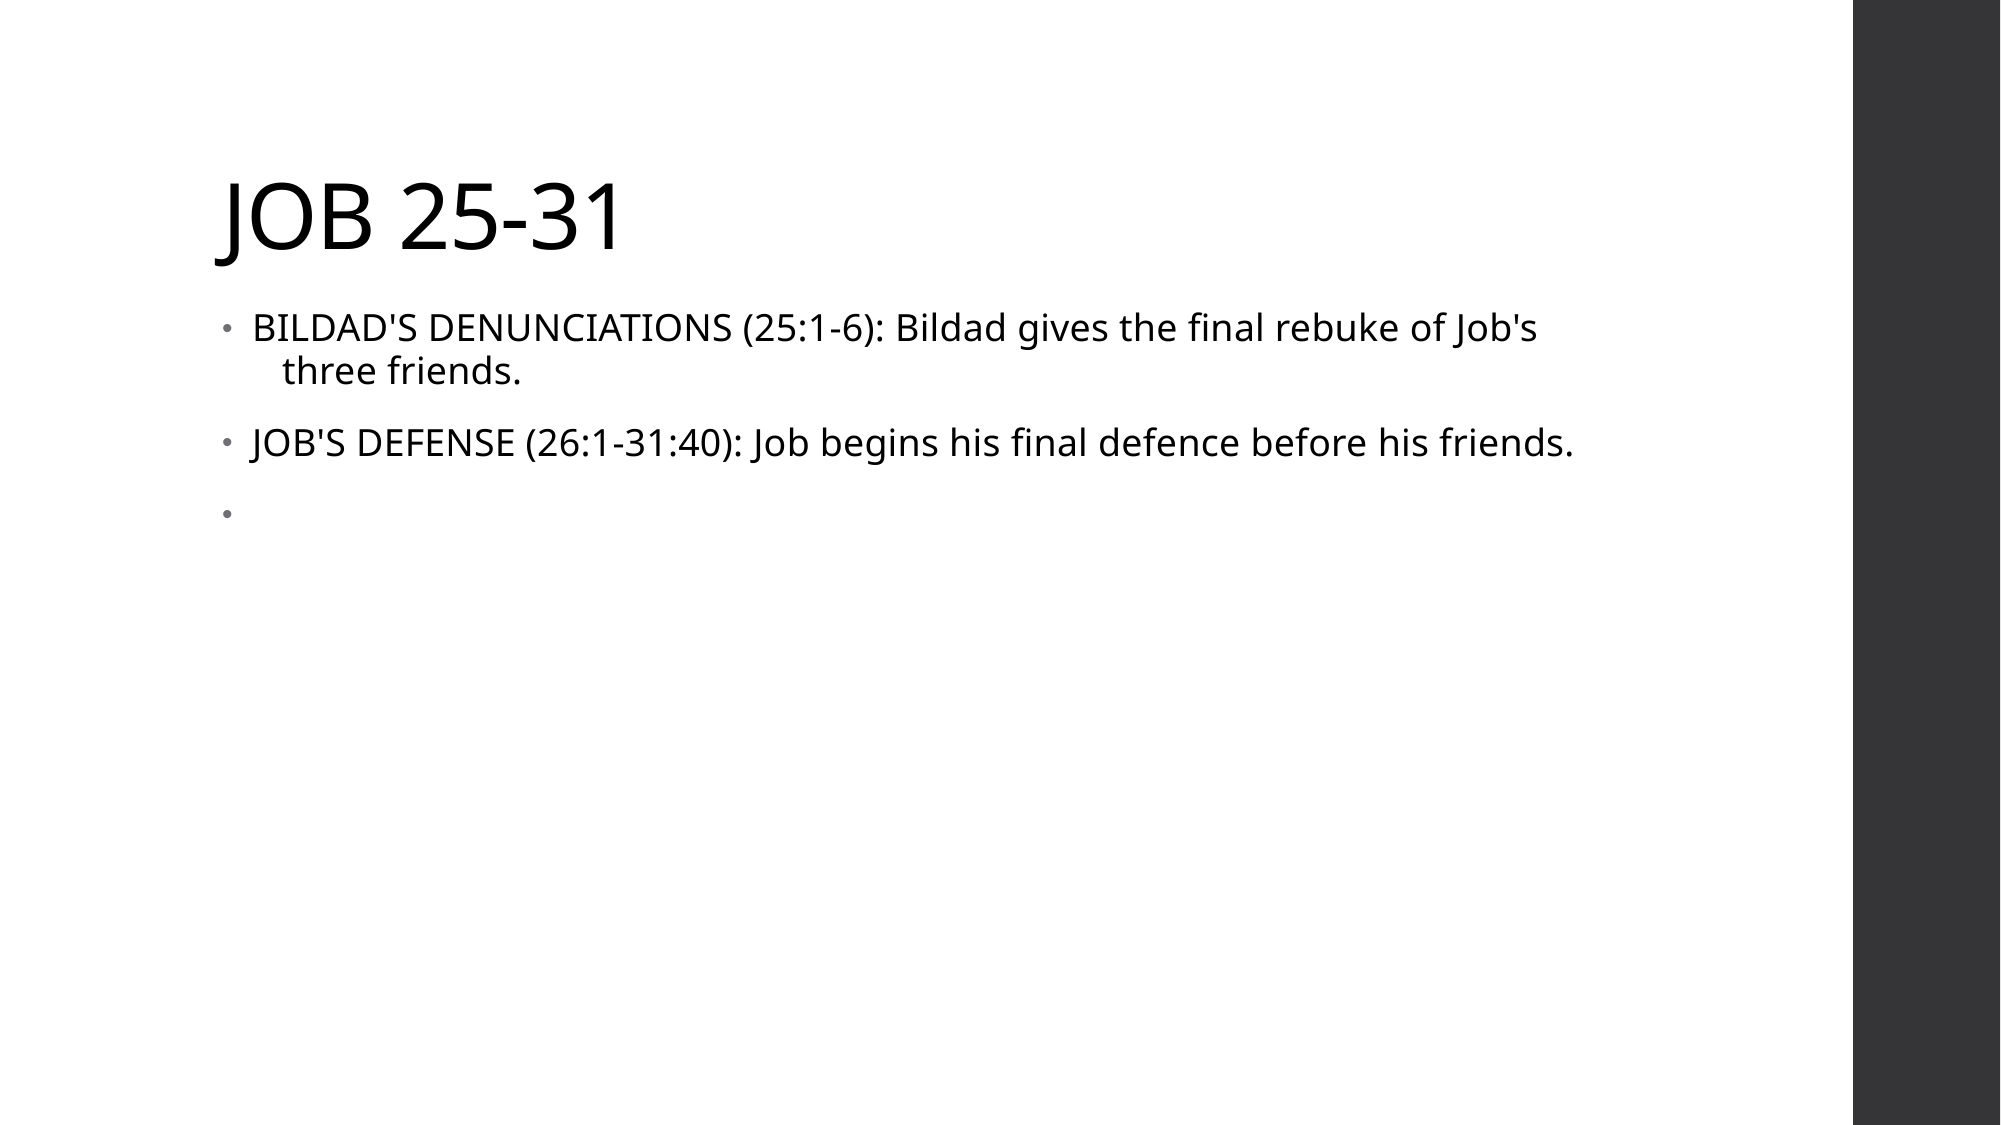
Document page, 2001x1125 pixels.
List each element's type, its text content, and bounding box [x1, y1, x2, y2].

list BILDAD'S DENUNCIATIONS (25:1-6): Bildad gives the final rebuke of Job's three friends. JOB'S DEFENSE (26:1-31:40): Job begins his final defence before his friends. [206, 299, 1617, 1014]
title JOB 25-31 [206, 60, 1797, 278]
